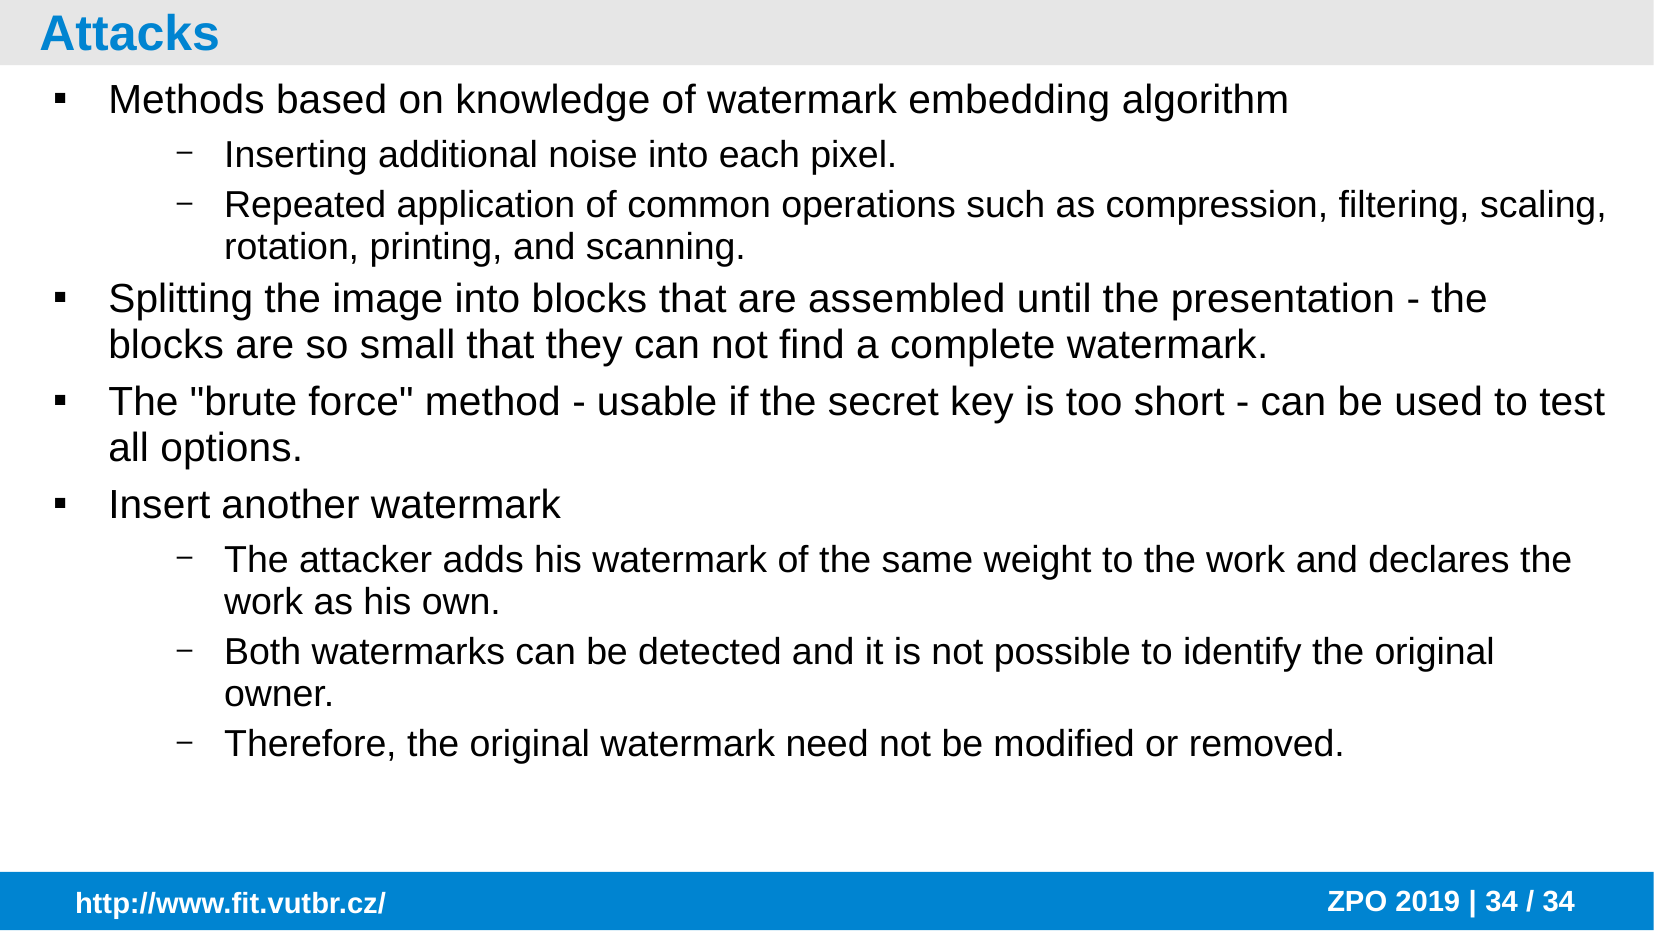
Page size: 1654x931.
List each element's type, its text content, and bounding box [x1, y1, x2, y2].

title Attacks [39, 4, 1615, 61]
list Methods based on knowledge of watermark embedding algorithm Inserting additional noise into each pixel. Repeated application of common operations such as compression, filtering, scaling, rotation, printing, and scanning. Splitting the image into blocks that are assembled until the presentation - the blocks are so small that they can not find a complete watermark. The "brute force" method - usable if the secret key is too short - can be used to test all options. Insert another watermark The attacker adds his watermark of the same weight to the work and declares the work as his own. Both watermarks can be detected and it is not possible to identify the original owner. Therefore, the original watermark need not be modified or removed. [37, 76, 1613, 861]
